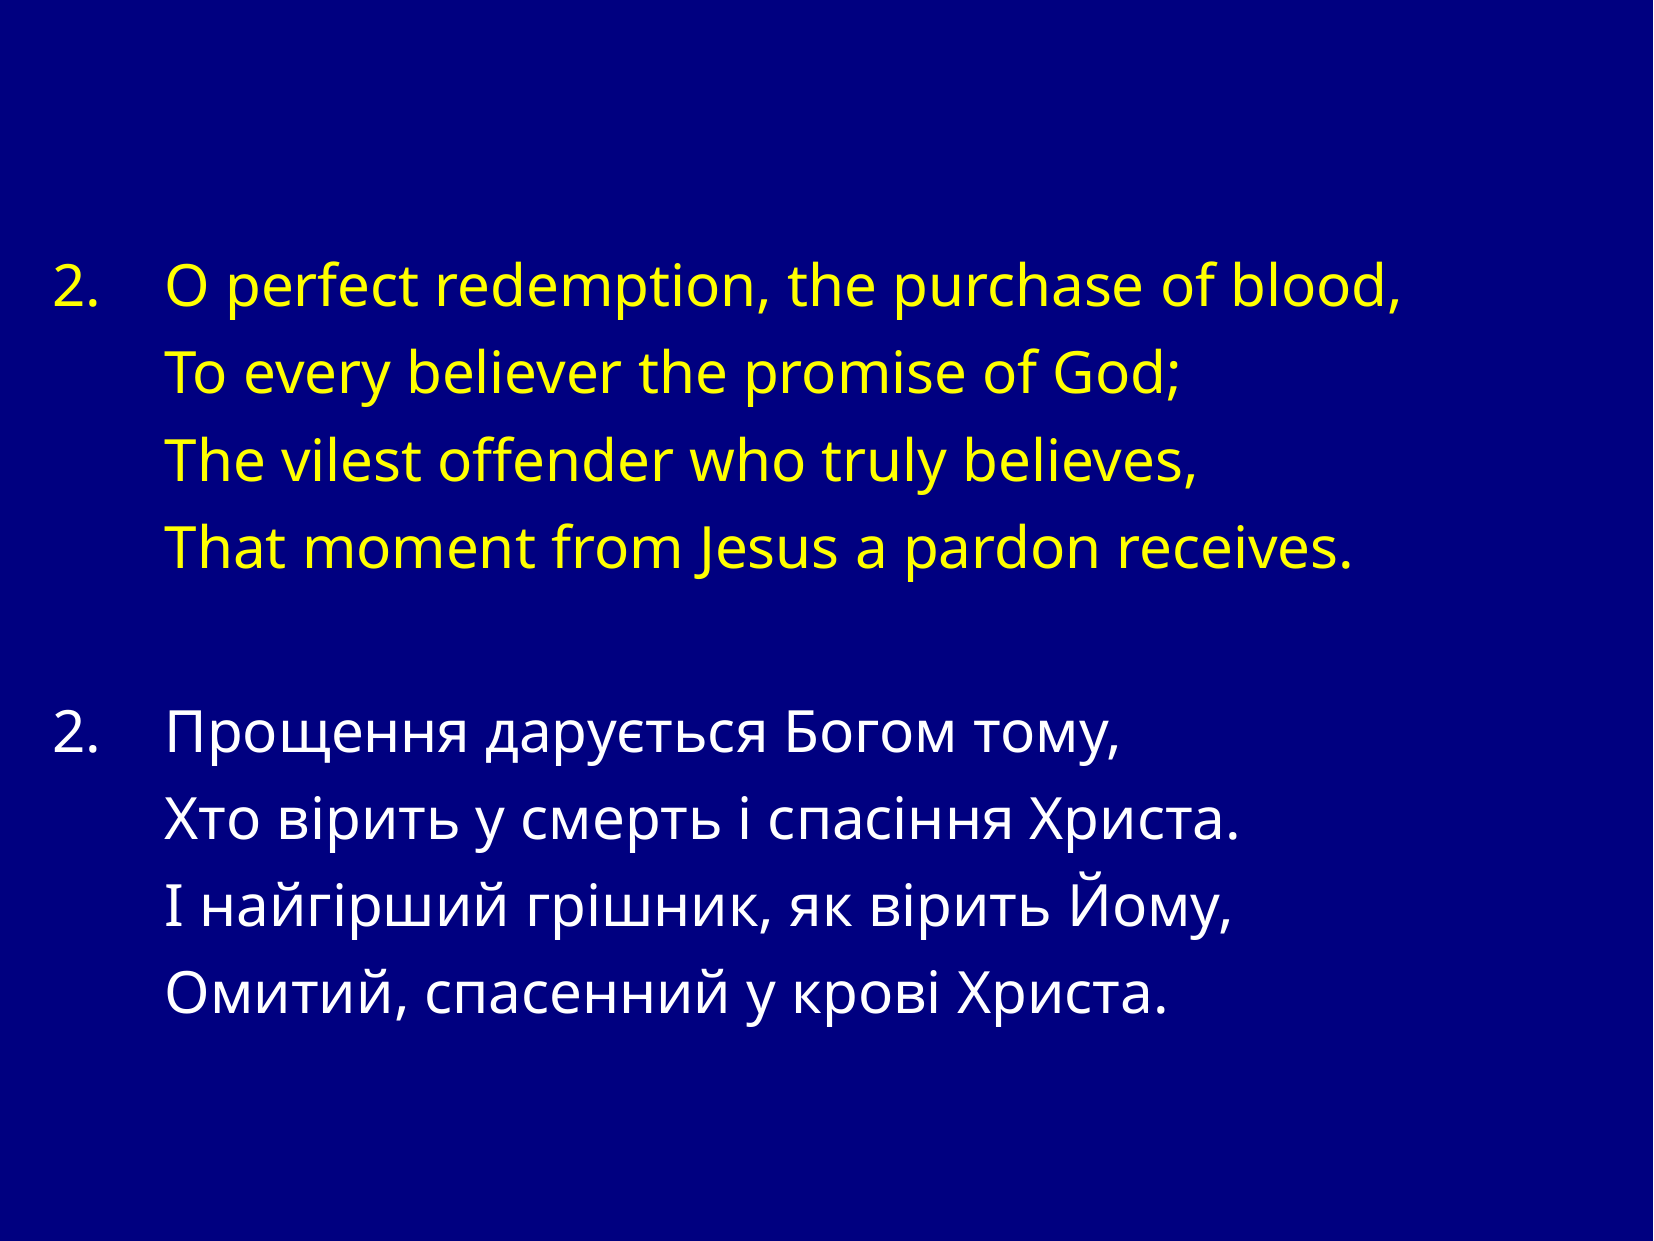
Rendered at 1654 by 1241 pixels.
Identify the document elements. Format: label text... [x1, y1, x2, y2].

text_box 2. O perfect redemption, the purchase of blood, To every believer the promise of God; The vilest offender who truly believes, That moment from Jesus a pardon receives. [37, 150, 1651, 638]
text_box 2. Прощення дарується Богом тому, Хто вірить у смерть і спасіння Христа. І найгірший грішник, як вірить Йому, Омитий, спасенний у крові Христа. [37, 675, 1651, 1163]
